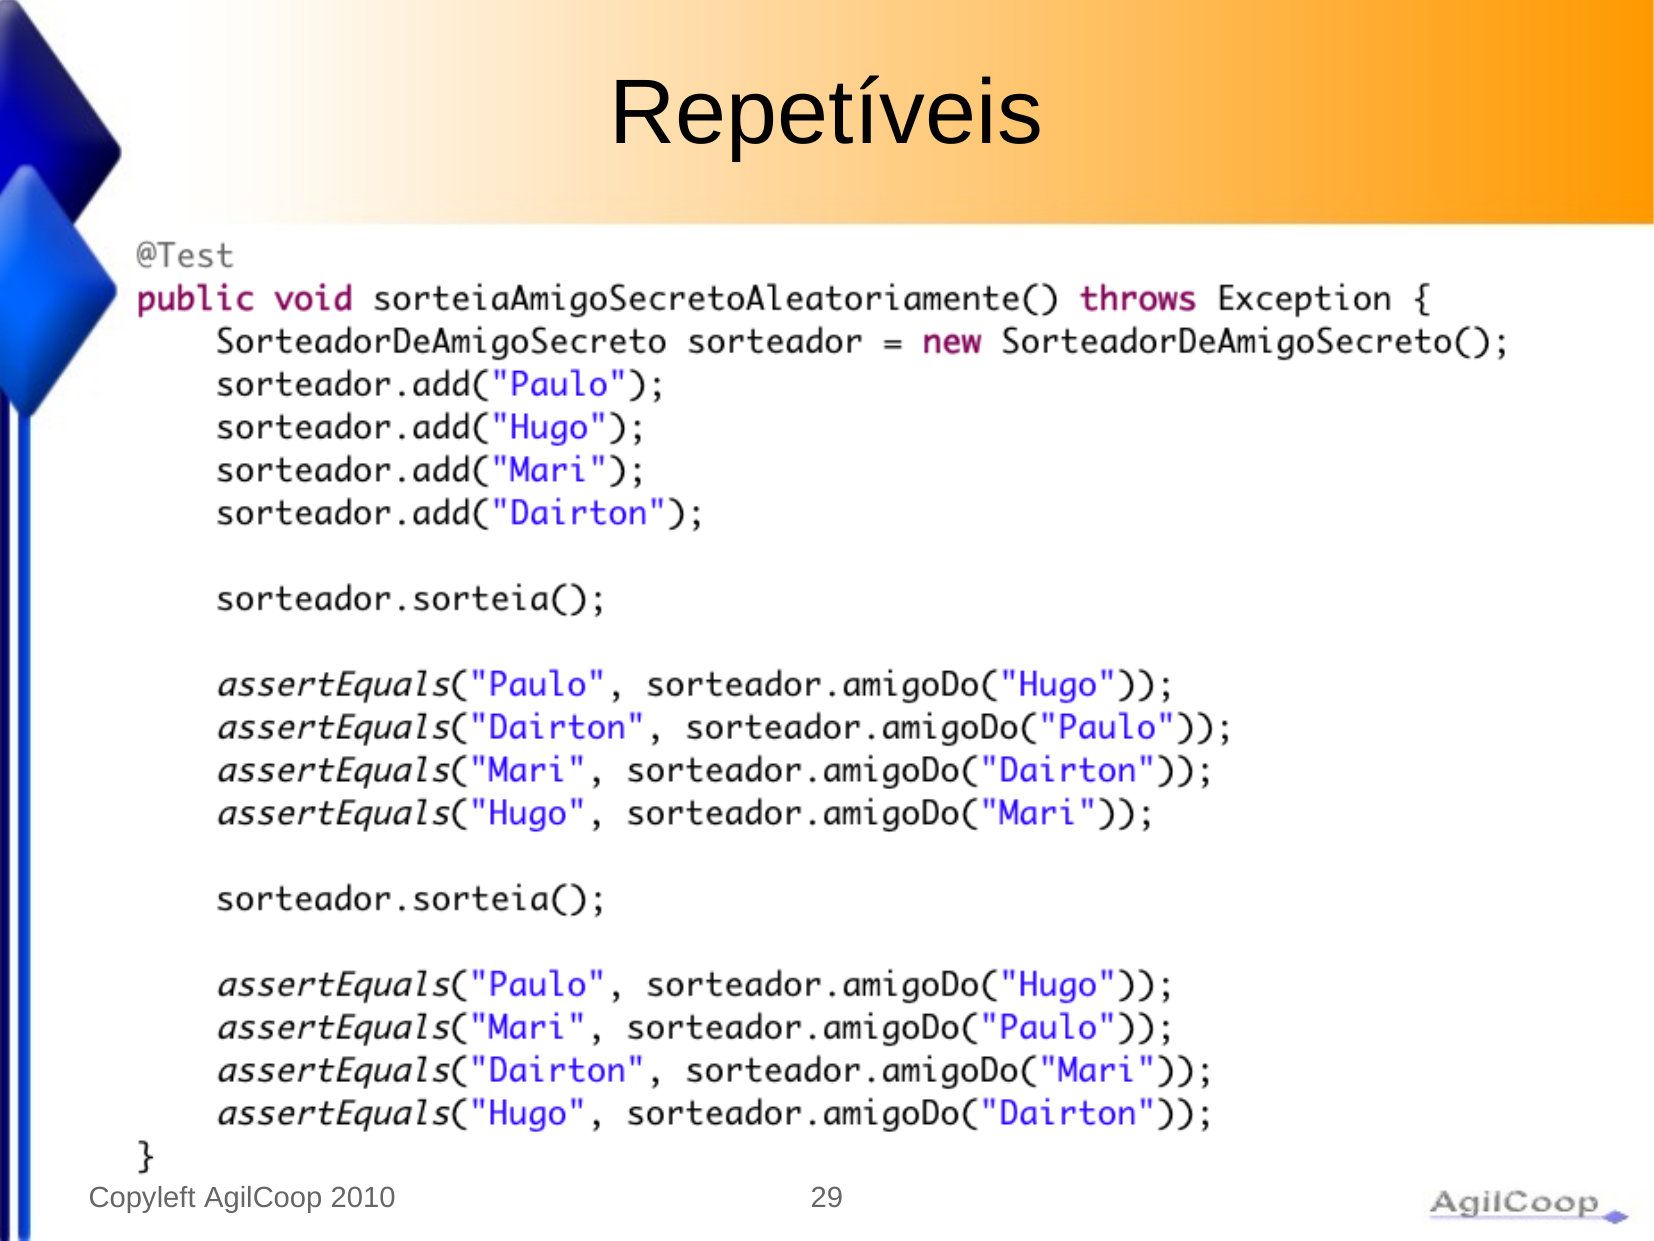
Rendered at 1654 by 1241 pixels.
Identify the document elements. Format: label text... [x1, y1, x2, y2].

title Repetíveis [82, 8, 1571, 216]
picture [0, 0, 1654, 1241]
